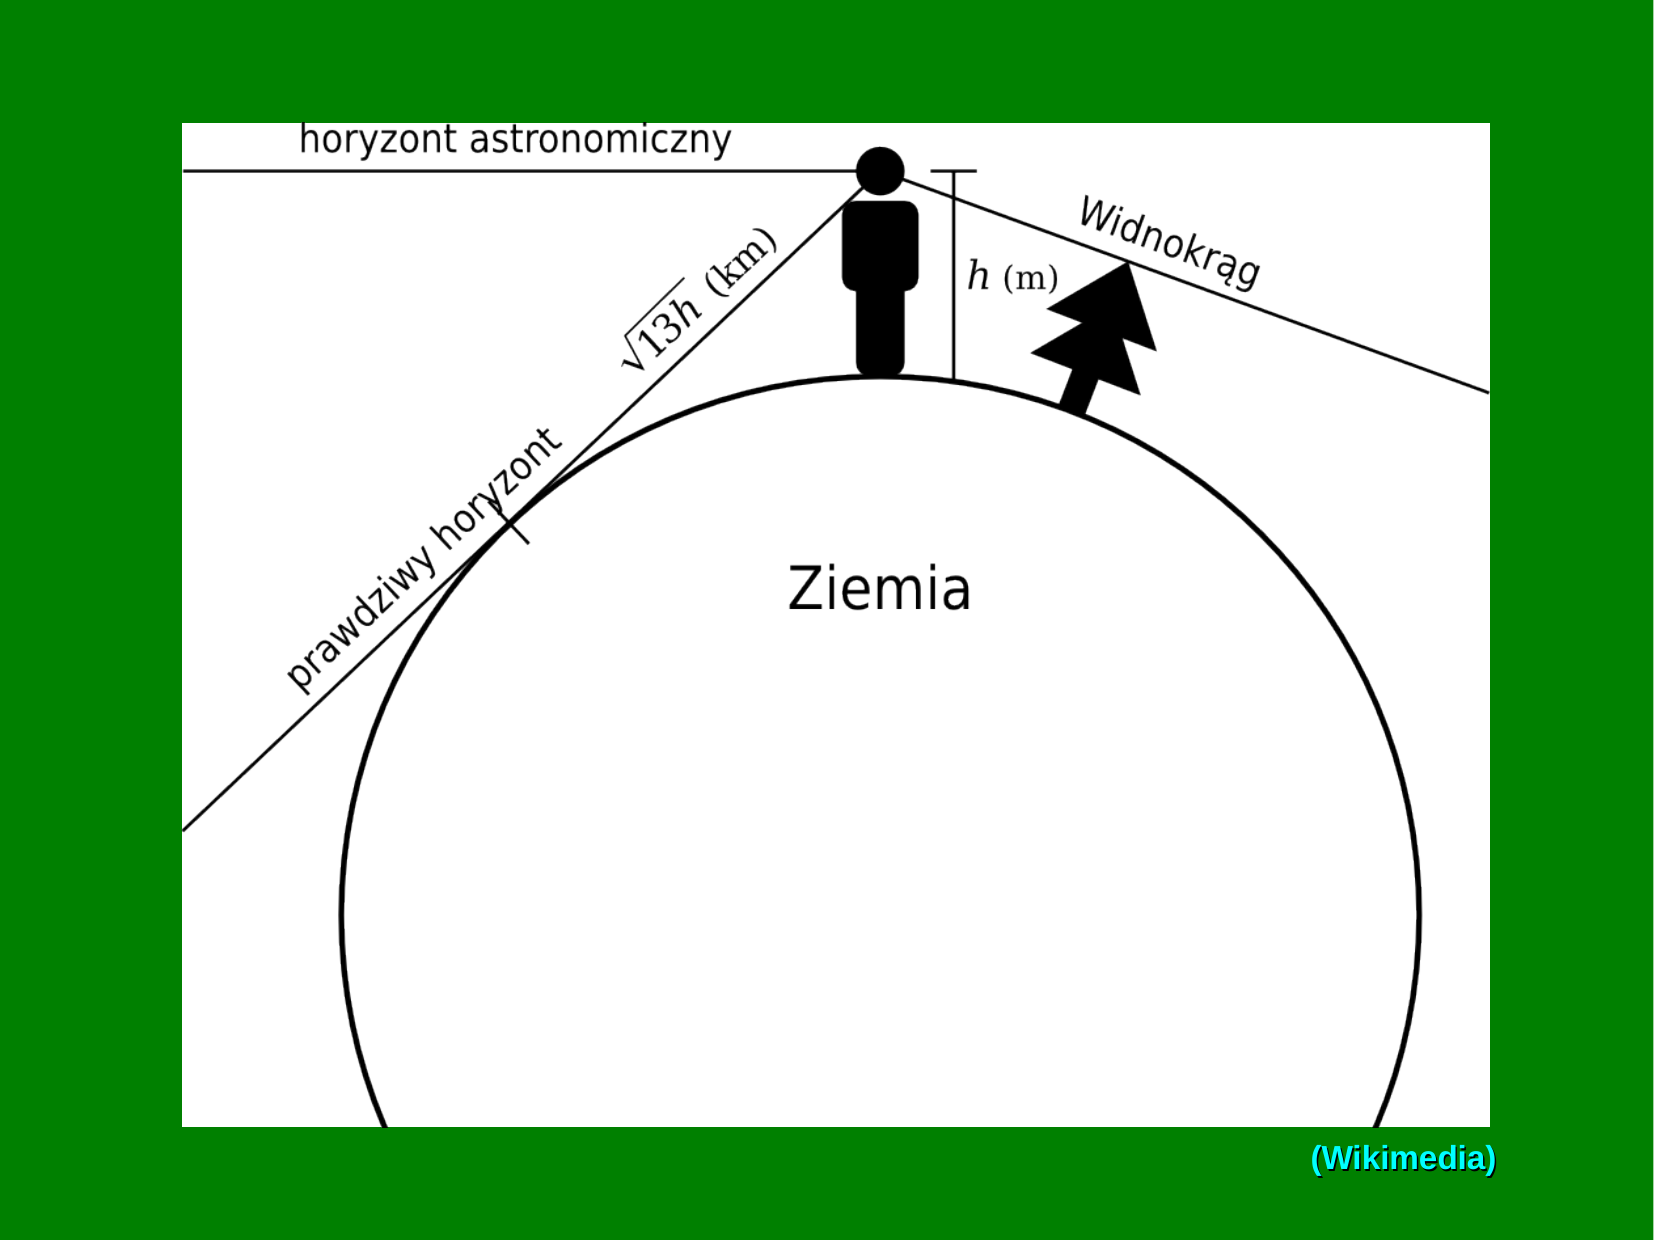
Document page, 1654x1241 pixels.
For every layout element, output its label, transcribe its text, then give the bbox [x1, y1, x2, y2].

picture [181, 122, 1491, 1128]
text_box (Wikimedia) [1295, 1132, 1512, 1185]
